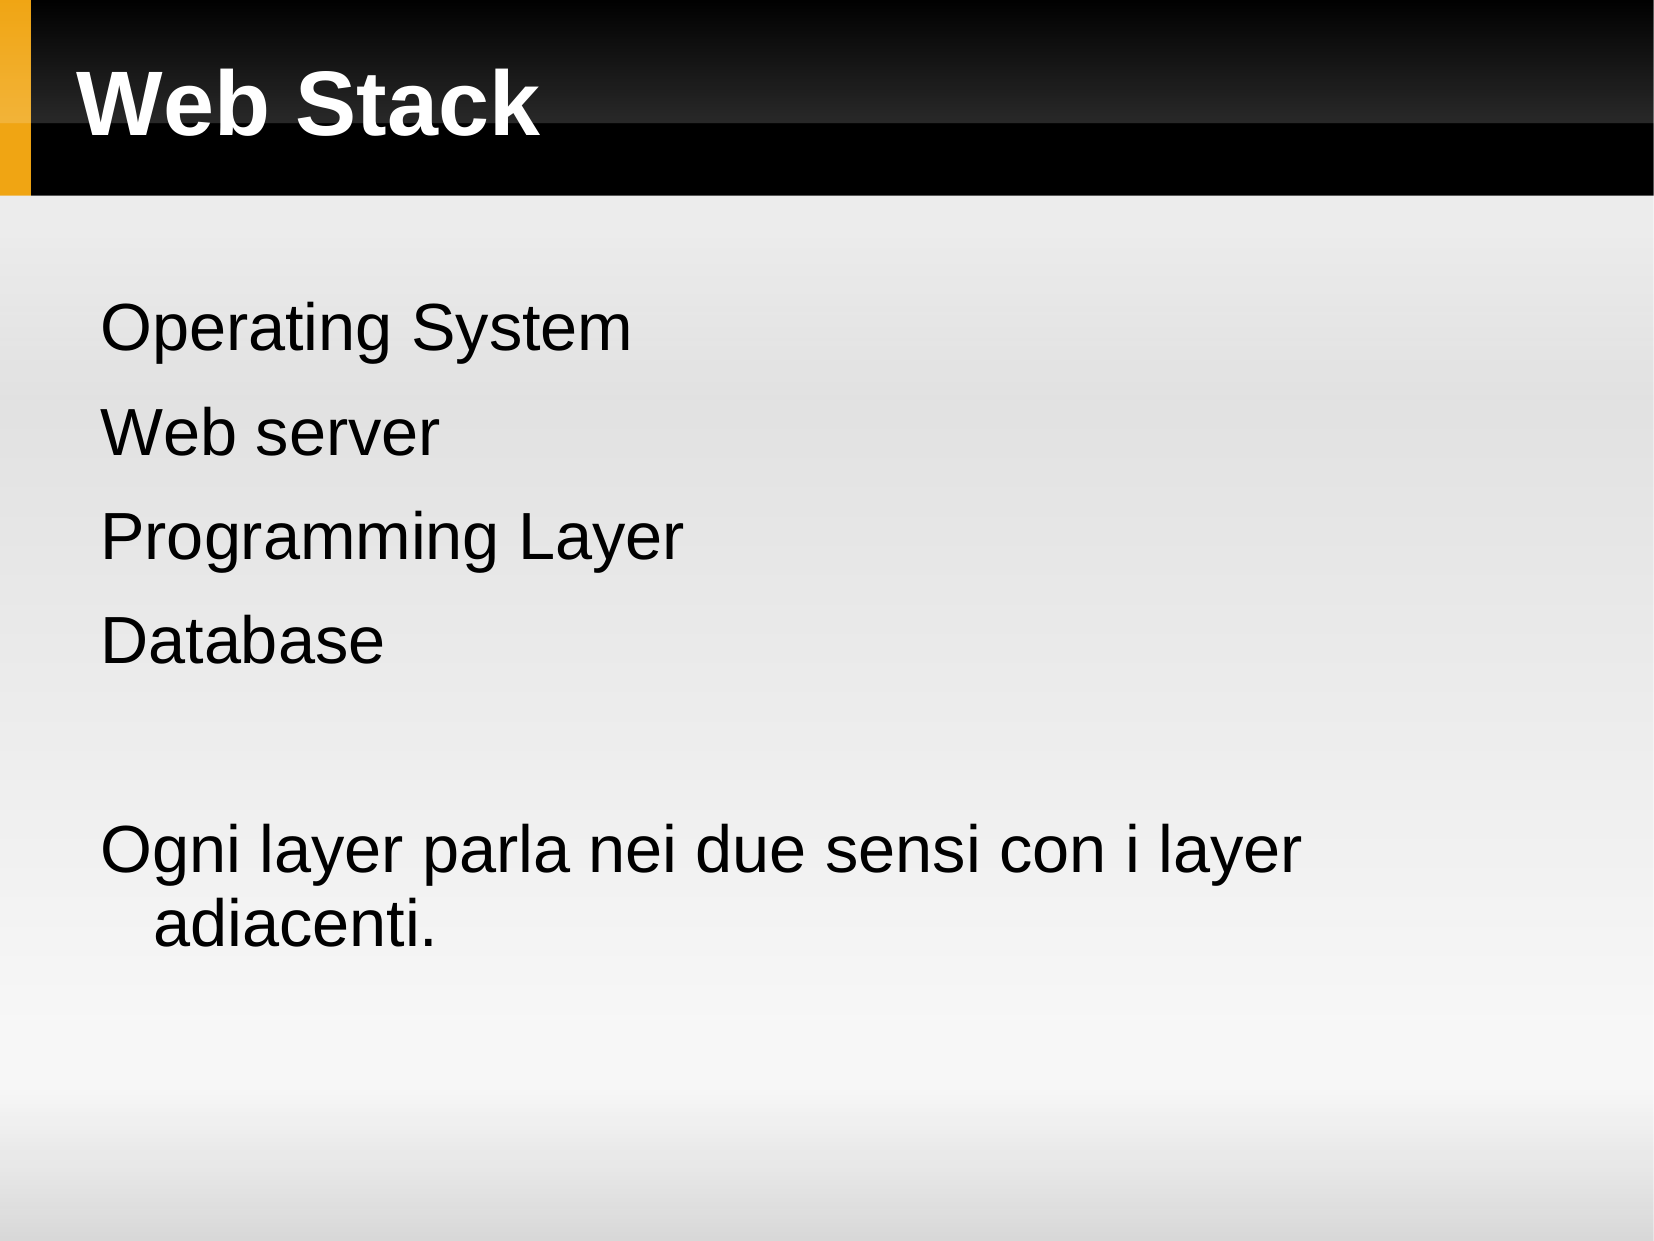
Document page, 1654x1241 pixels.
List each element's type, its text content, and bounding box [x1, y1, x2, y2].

title Web Stack [76, 0, 1565, 208]
picture [0, 0, 1654, 1241]
list Operating System Web server Programming Layer Database Ogni layer parla nei due sensi con i layer adiacenti. [82, 290, 1571, 1094]
